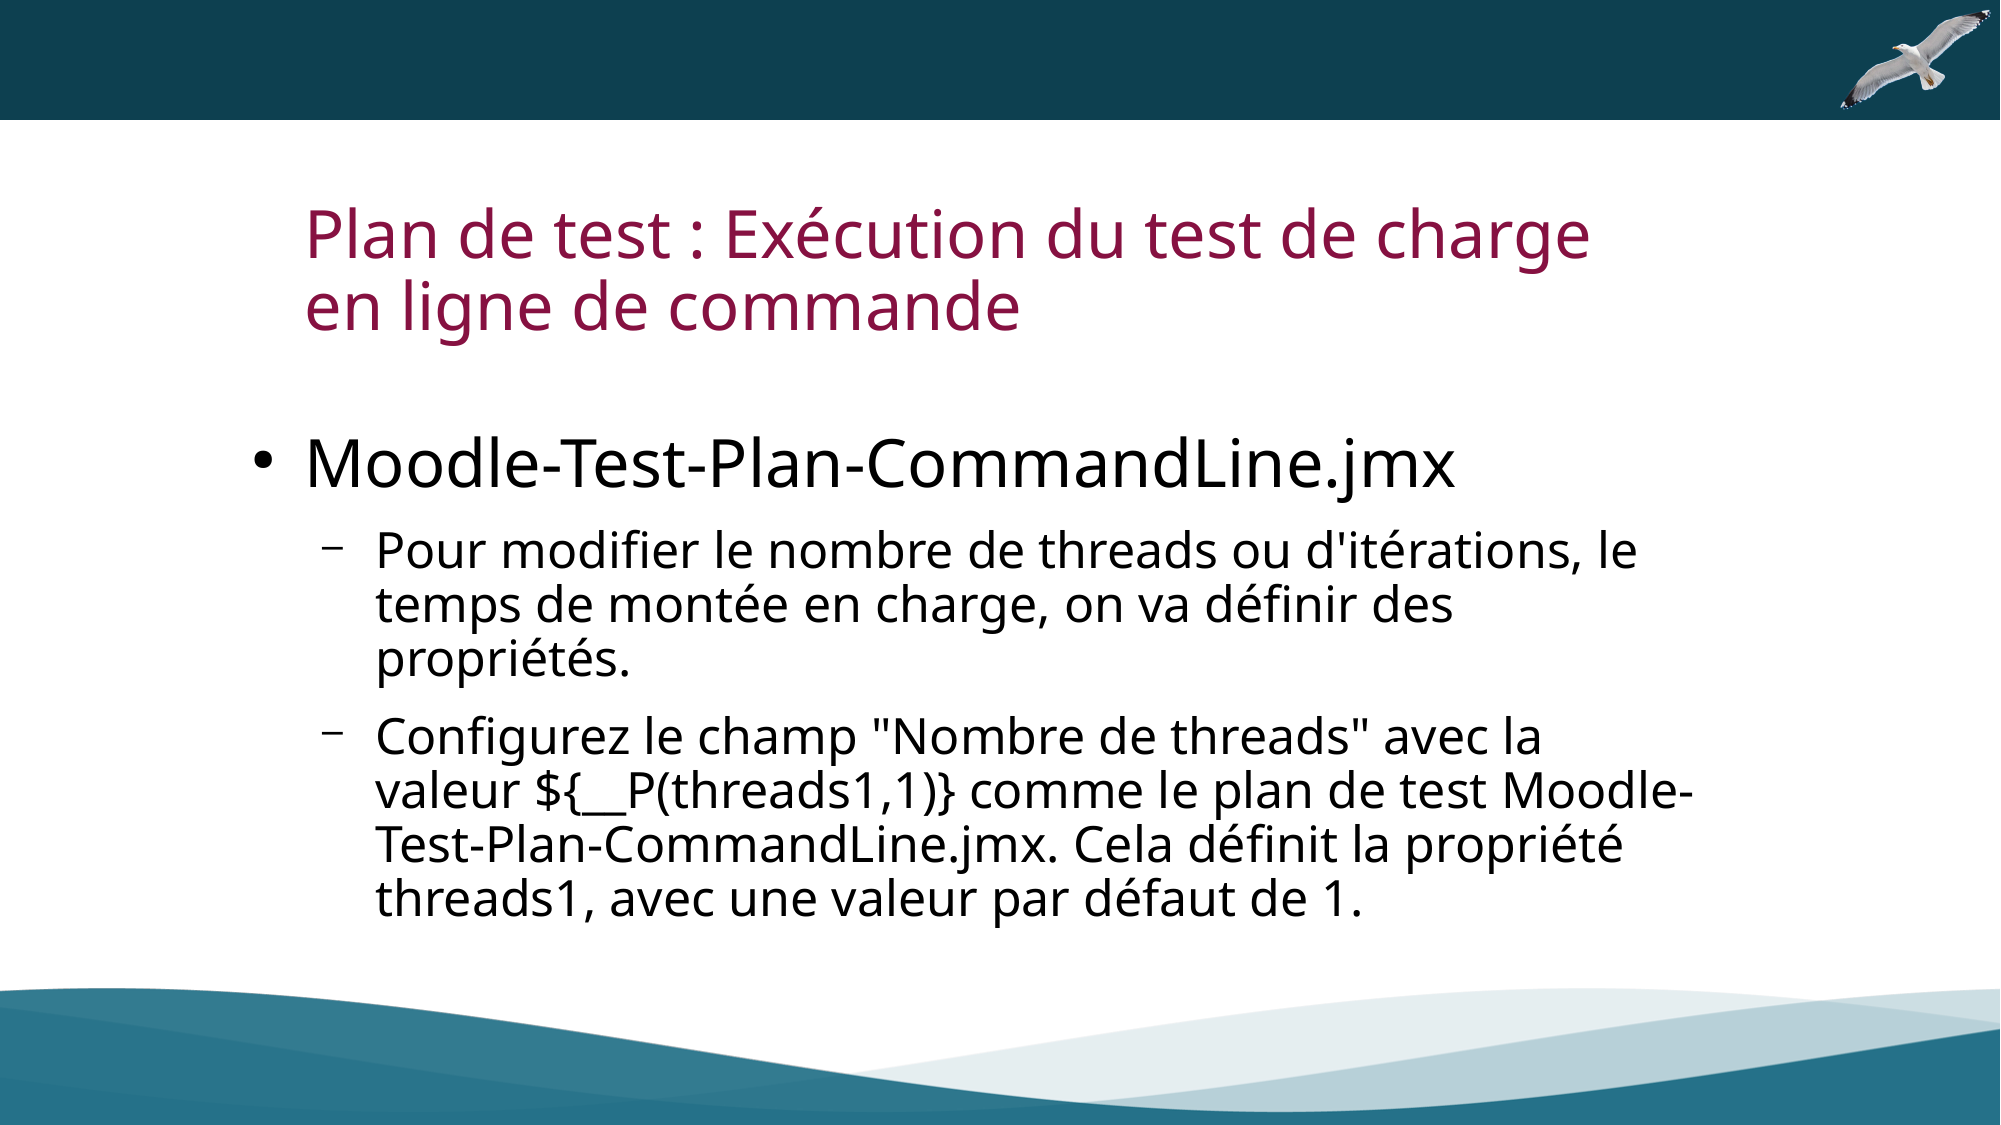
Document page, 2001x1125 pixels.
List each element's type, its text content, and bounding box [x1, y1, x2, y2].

picture [1820, 0, 2000, 120]
list Plan de test : Exécution du test de charge en ligne de commande [218, 193, 1689, 325]
list Moodle-Test-Plan-CommandLine.jmx Pour modifier le nombre de threads ou d'itérations, le temps de montée en charge, on va définir des propriétés. Configurez le champ "Nombre de threads" avec la valeur ${__P(threads1,1)} comme le plan de test Moodle-Test-Plan-CommandLine.jmx. Cela définit la propriété threads1, avec une valeur par défaut de 1. [218, 422, 1717, 1087]
picture [0, 974, 2000, 1125]
